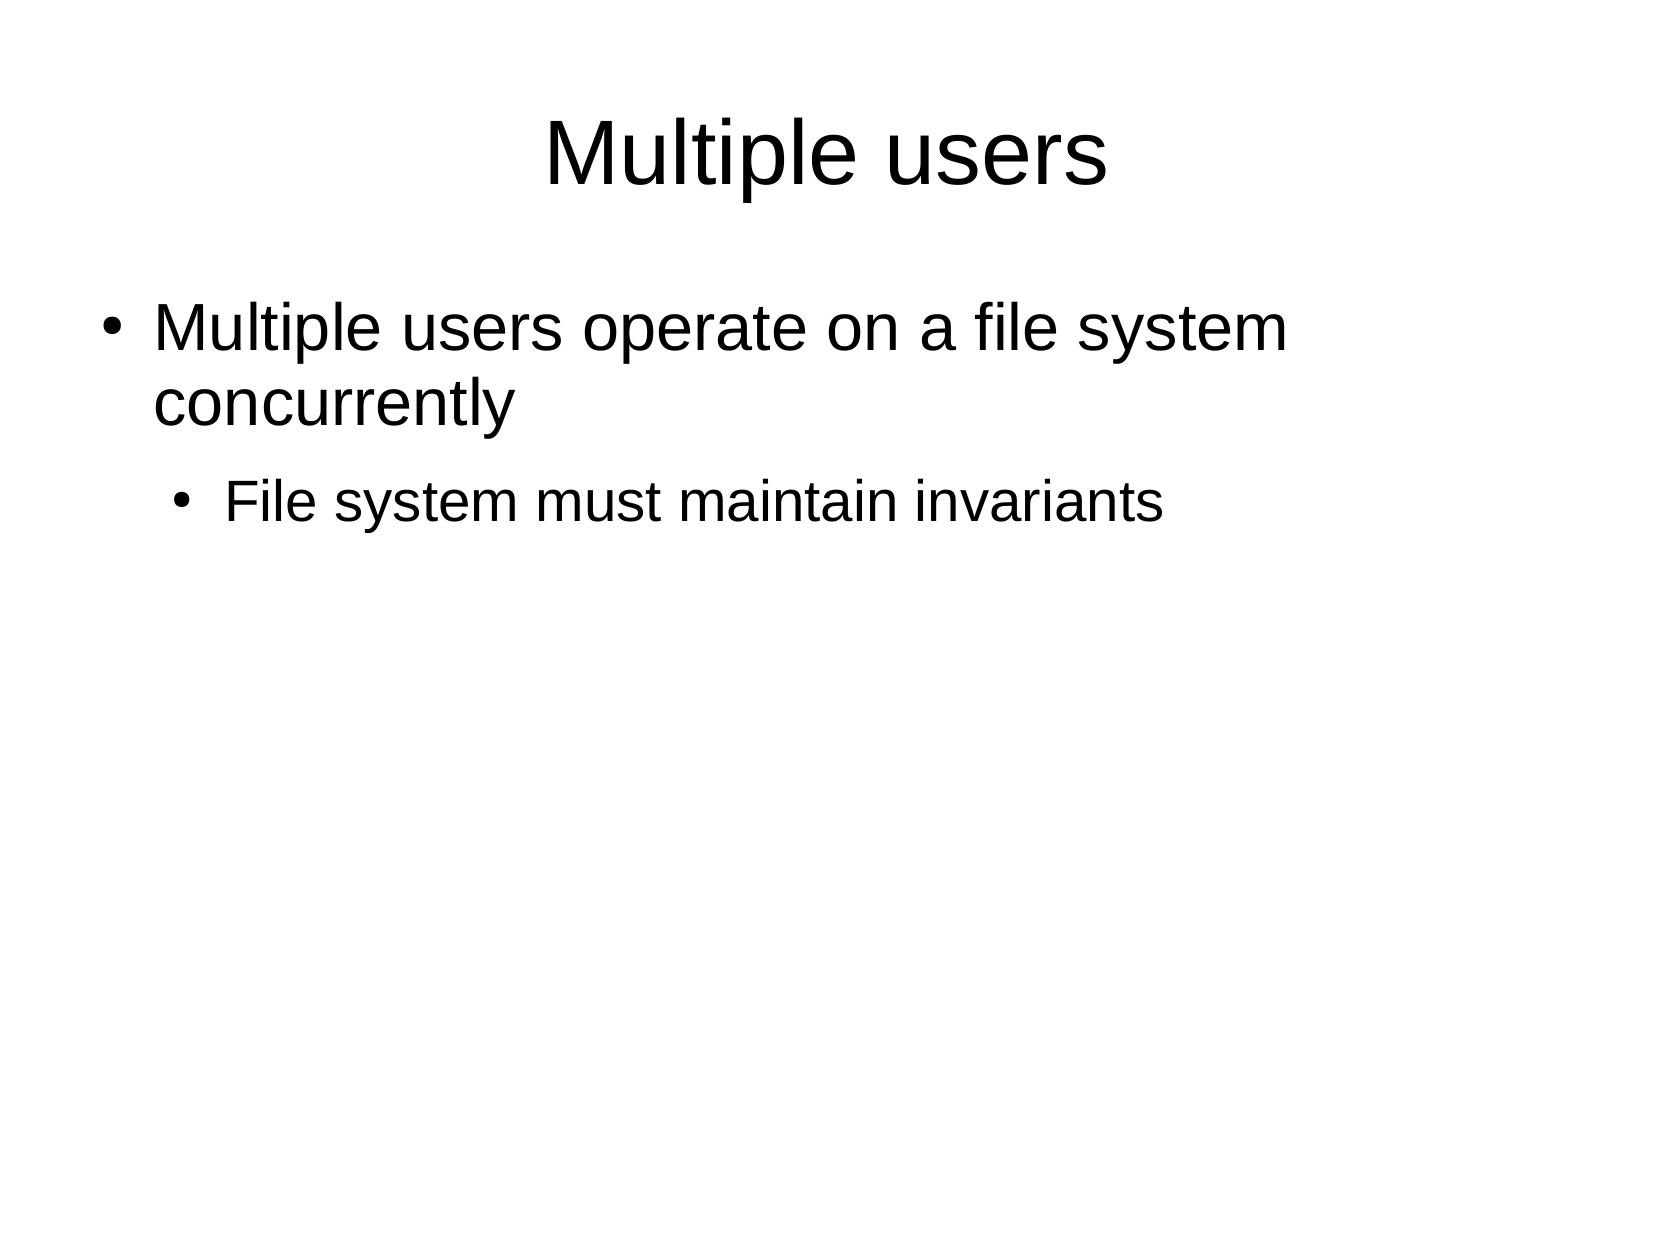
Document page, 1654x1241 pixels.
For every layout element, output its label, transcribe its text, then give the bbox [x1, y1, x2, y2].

title Multiple users [82, 49, 1571, 257]
list Multiple users operate on a file system concurrently File system must maintain invariants [82, 290, 1571, 1010]
